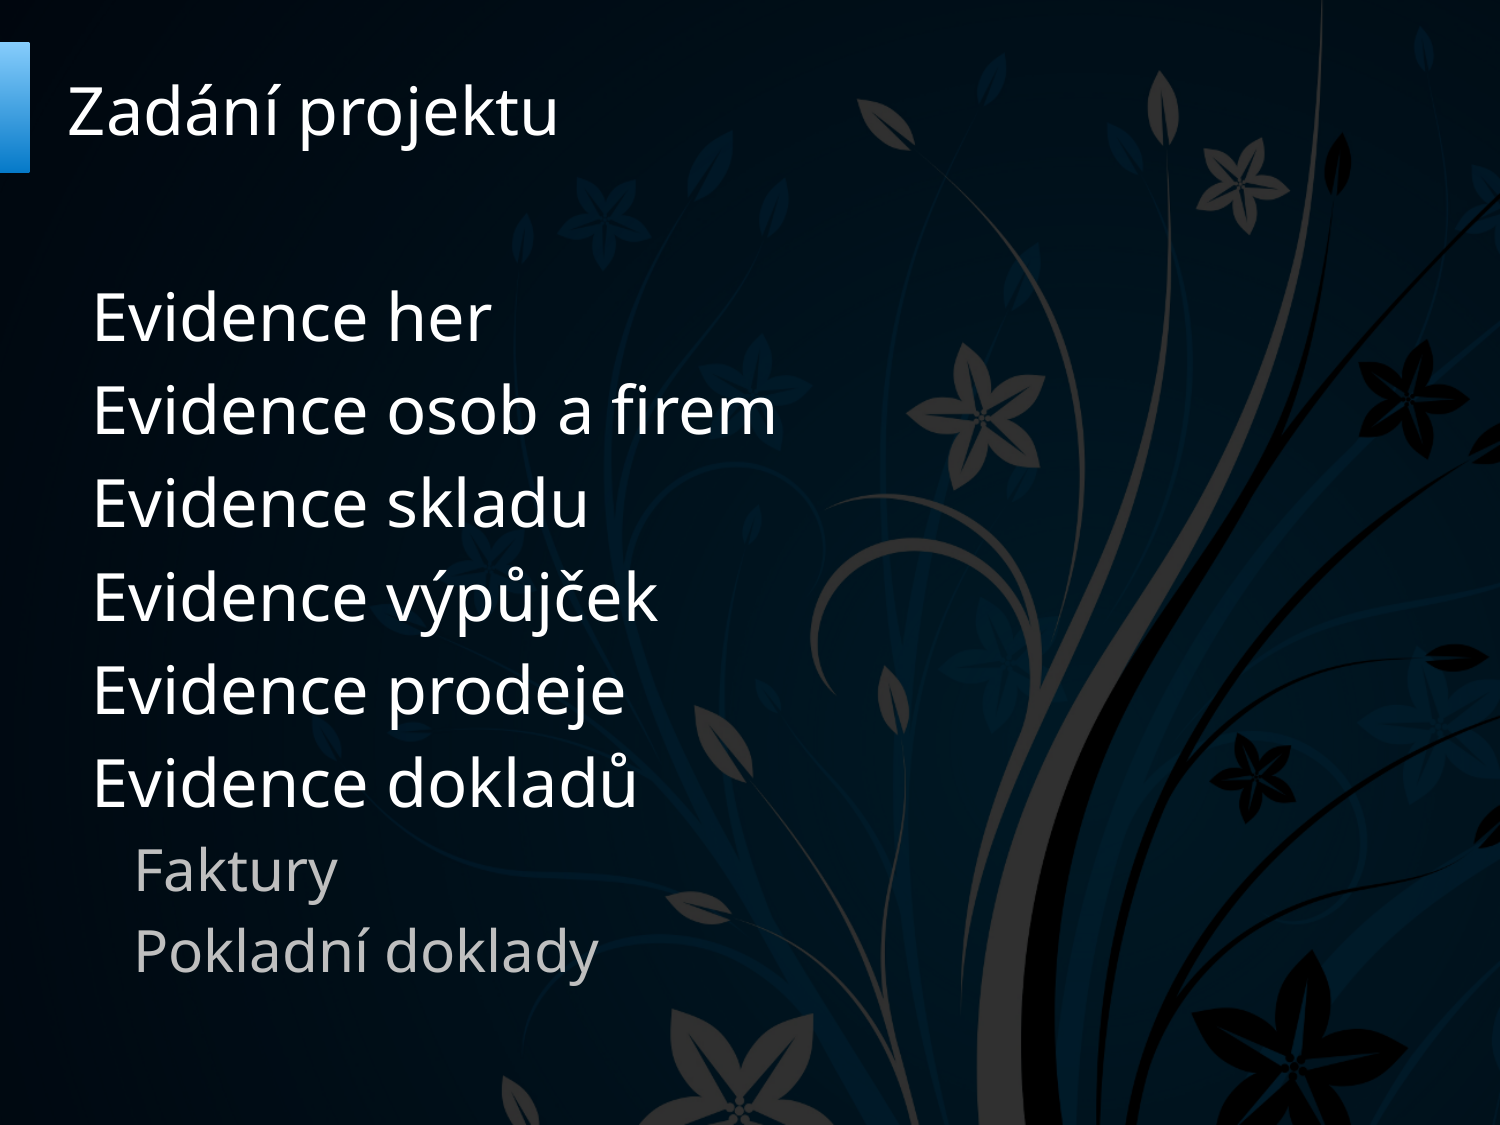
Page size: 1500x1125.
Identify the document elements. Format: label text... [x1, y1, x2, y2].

list Evidence her Evidence osob a firem Evidence skladu Evidence výpůjček Evidence prodeje Evidence dokladů Faktury Pokladní doklady [76, 267, 1427, 1010]
title Zadání projektu [53, 45, 1404, 173]
